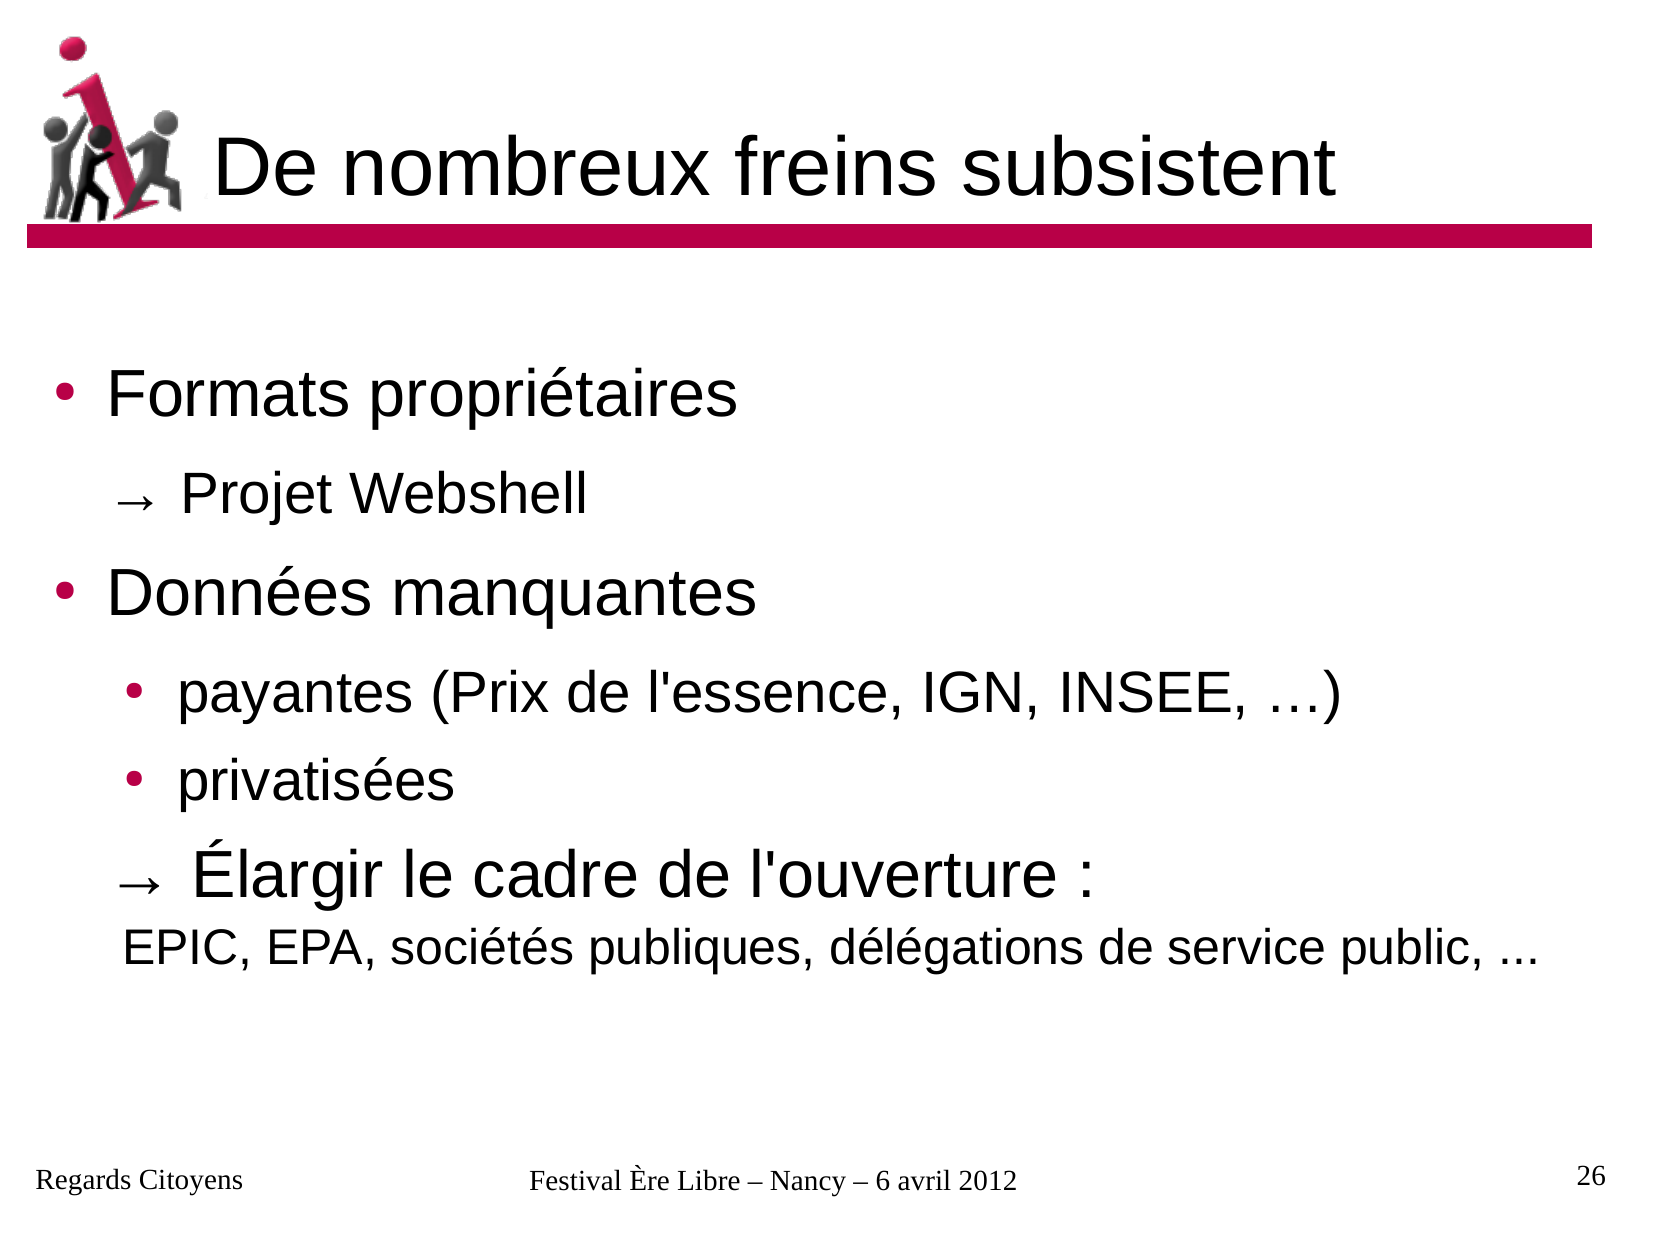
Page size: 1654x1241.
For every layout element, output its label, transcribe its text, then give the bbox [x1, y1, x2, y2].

title De nombreux freins subsistent [212, 70, 1601, 264]
picture [27, 31, 208, 224]
list Formats propriétaires → Projet Webshell Données manquantes payantes (Prix de l'essence, IGN, INSEE, …) privatisées → Élargir le cadre de l'ouverture : EPIC, EPA, sociétés publiques, délégations de service public, ... [35, 303, 1565, 1123]
